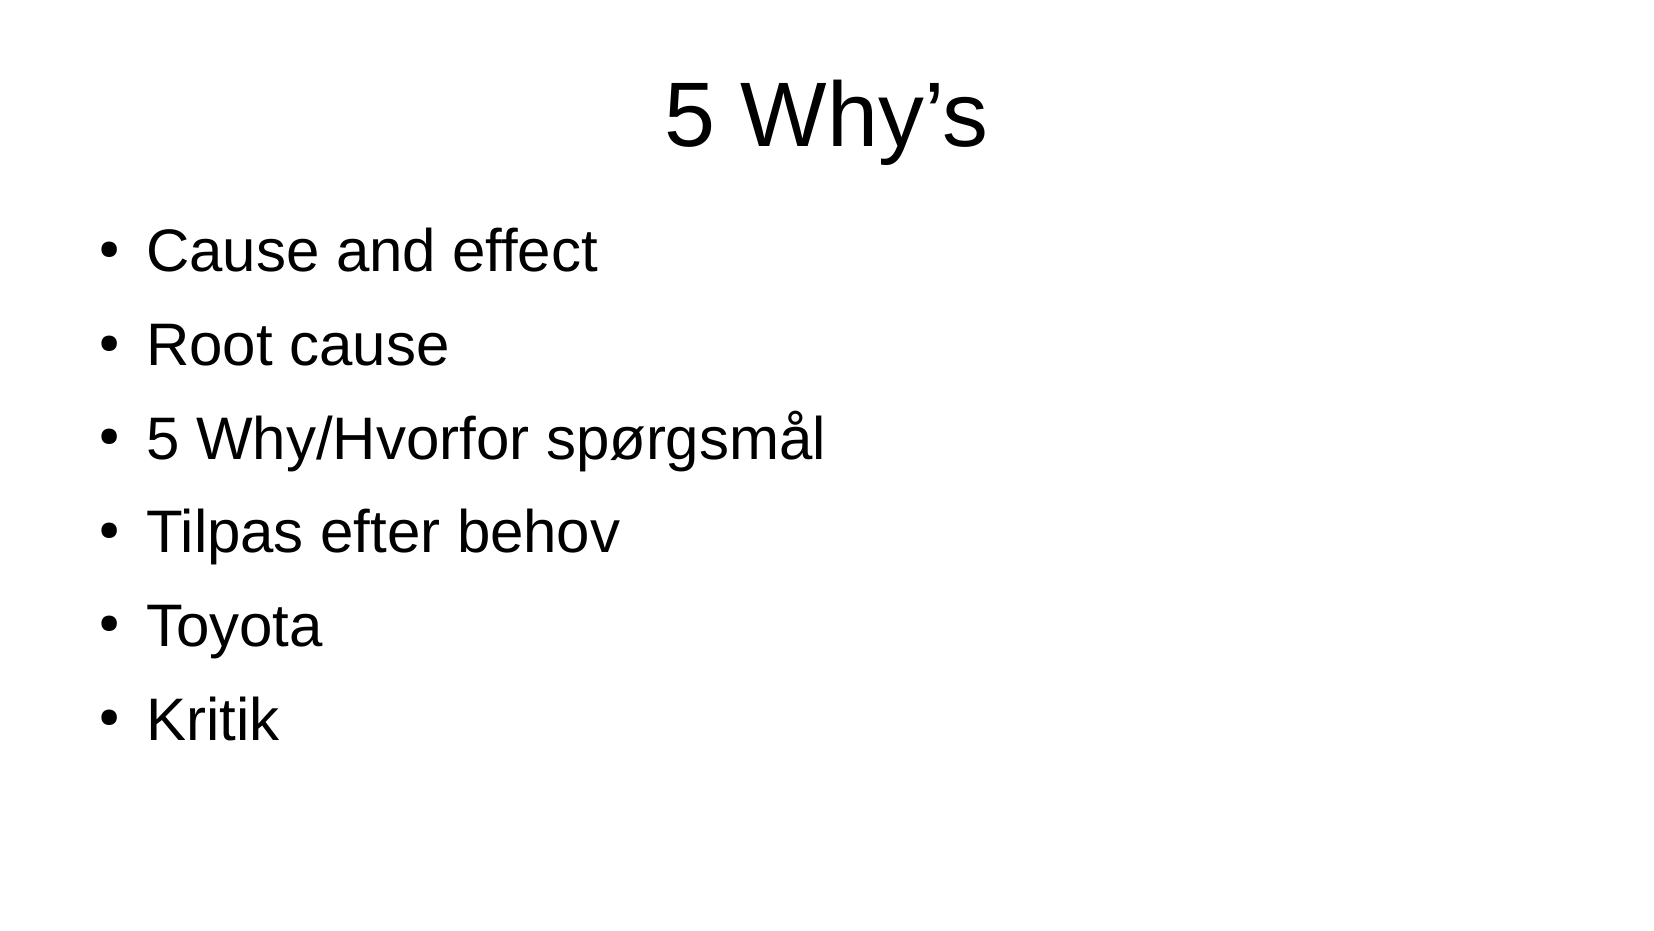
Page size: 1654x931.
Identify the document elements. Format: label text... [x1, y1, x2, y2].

list Cause and effect Root cause 5 Why/Hvorfor spørgsmål Tilpas efter behov Toyota Kritik [82, 217, 1571, 758]
title 5 Why’s [82, 37, 1571, 193]
